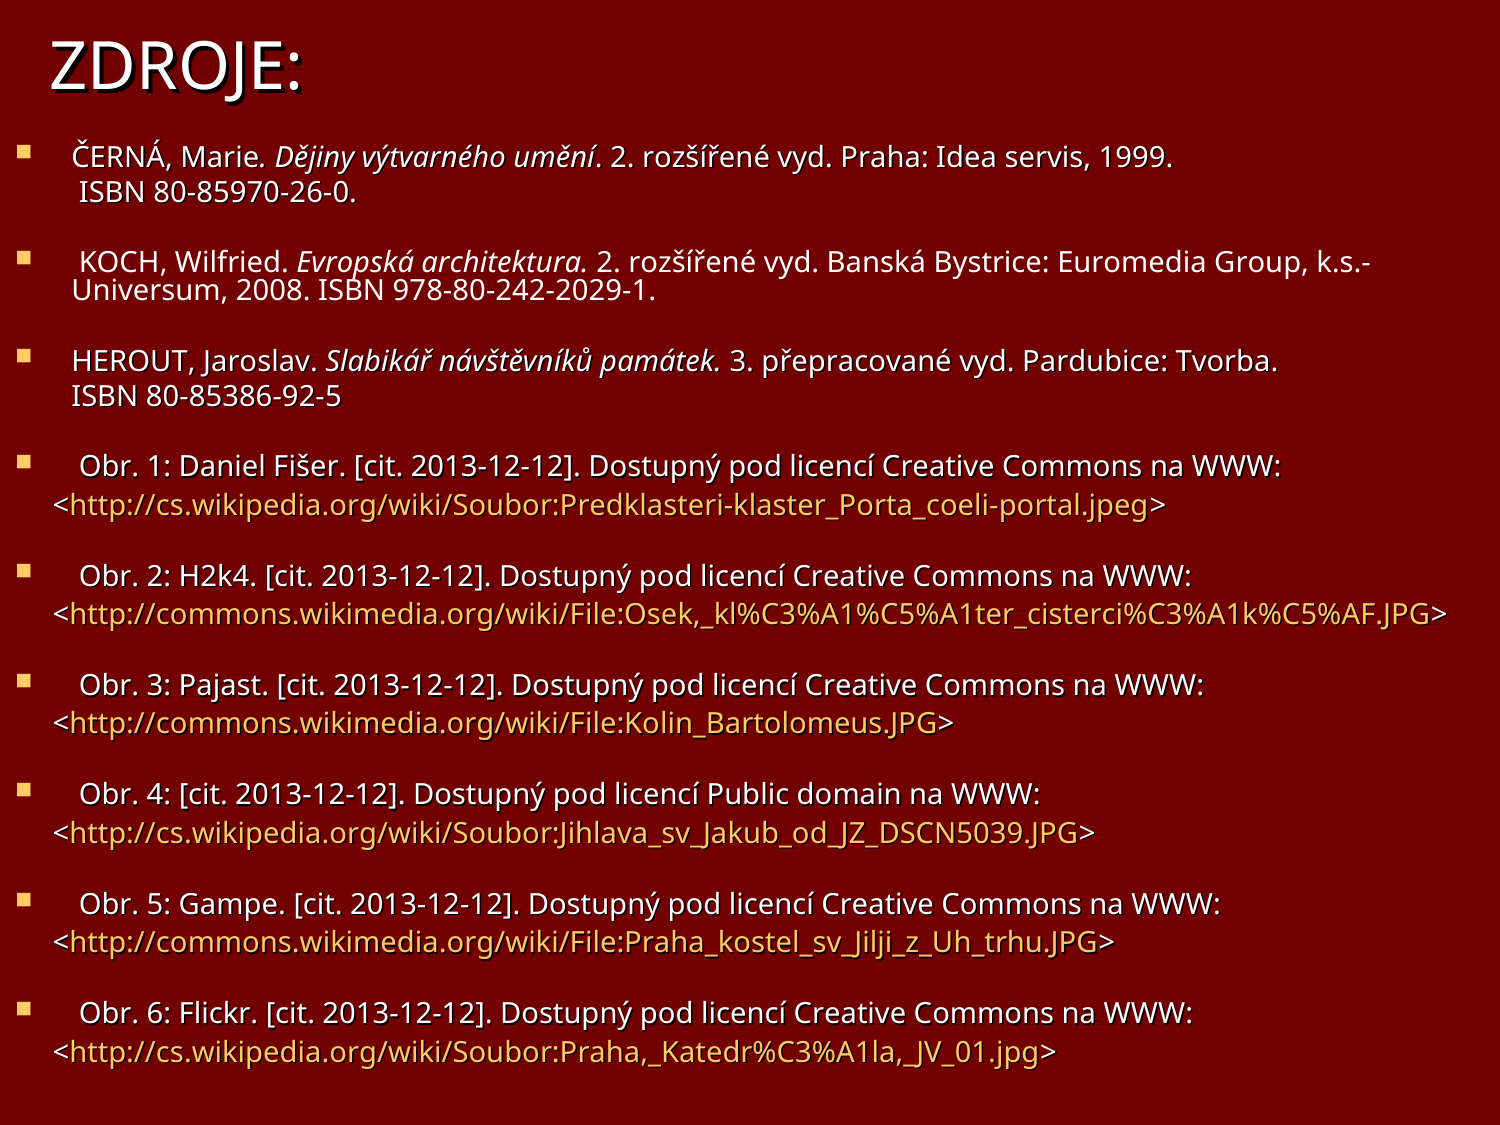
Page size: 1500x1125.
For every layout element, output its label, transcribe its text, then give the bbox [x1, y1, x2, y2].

list ZDROJE: ČERNÁ, Marie. Dějiny výtvarného umění. 2. rozšířené vyd. Praha: Idea servis, 1999. ISBN 80-85970-26-0. KOCH, Wilfried. Evropská architektura. 2. rozšířené vyd. Banská Bystrice: Euromedia Group, k.s.- Universum, 2008. ISBN 978-80-242-2029-1. HEROUT, Jaroslav. Slabikář návštěvníků památek. 3. přepracované vyd. Pardubice: Tvorba. ISBN 80-85386-92-5 Obr. 1: Daniel Fišer. [cit. 2013-12-12]. Dostupný pod licencí Creative Commons na WWW: <http://cs.wikipedia.org/wiki/Soubor:Predklasteri-klaster_Porta_coeli-portal.jpeg> Obr. 2: H2k4. [cit. 2013-12-12]. Dostupný pod licencí Creative Commons na WWW: <http://commons.wikimedia.org/wiki/File:Osek,_kl%C3%A1%C5%A1ter_cisterci%C3%A1k%C5%AF.JPG> Obr. 3: Pajast. [cit. 2013-12-12]. Dostupný pod licencí Creative Commons na WWW: <http://commons.wikimedia.org/wiki/File:Kolin_Bartolomeus.JPG> Obr. 4: [cit. 2013-12-12]. Dostupný pod licencí Public domain na WWW: <http://cs.wikipedia.org/wiki/Soubor:Jihlava_sv_Jakub_od_JZ_DSCN5039.JPG> Obr. 5: Gampe. [cit. 2013-12-12]. Dostupný pod licencí Creative Commons na WWW: <http://commons.wikimedia.org/wiki/File:Praha_kostel_sv_Jilji_z_Uh_trhu.JPG> Obr. 6: Flickr. [cit. 2013-12-12]. Dostupný pod licencí Creative Commons na WWW: <http://cs.wikipedia.org/wiki/Soubor:Praha,_Katedr%C3%A1la,_JV_01.jpg> [0, 31, 1483, 1125]
